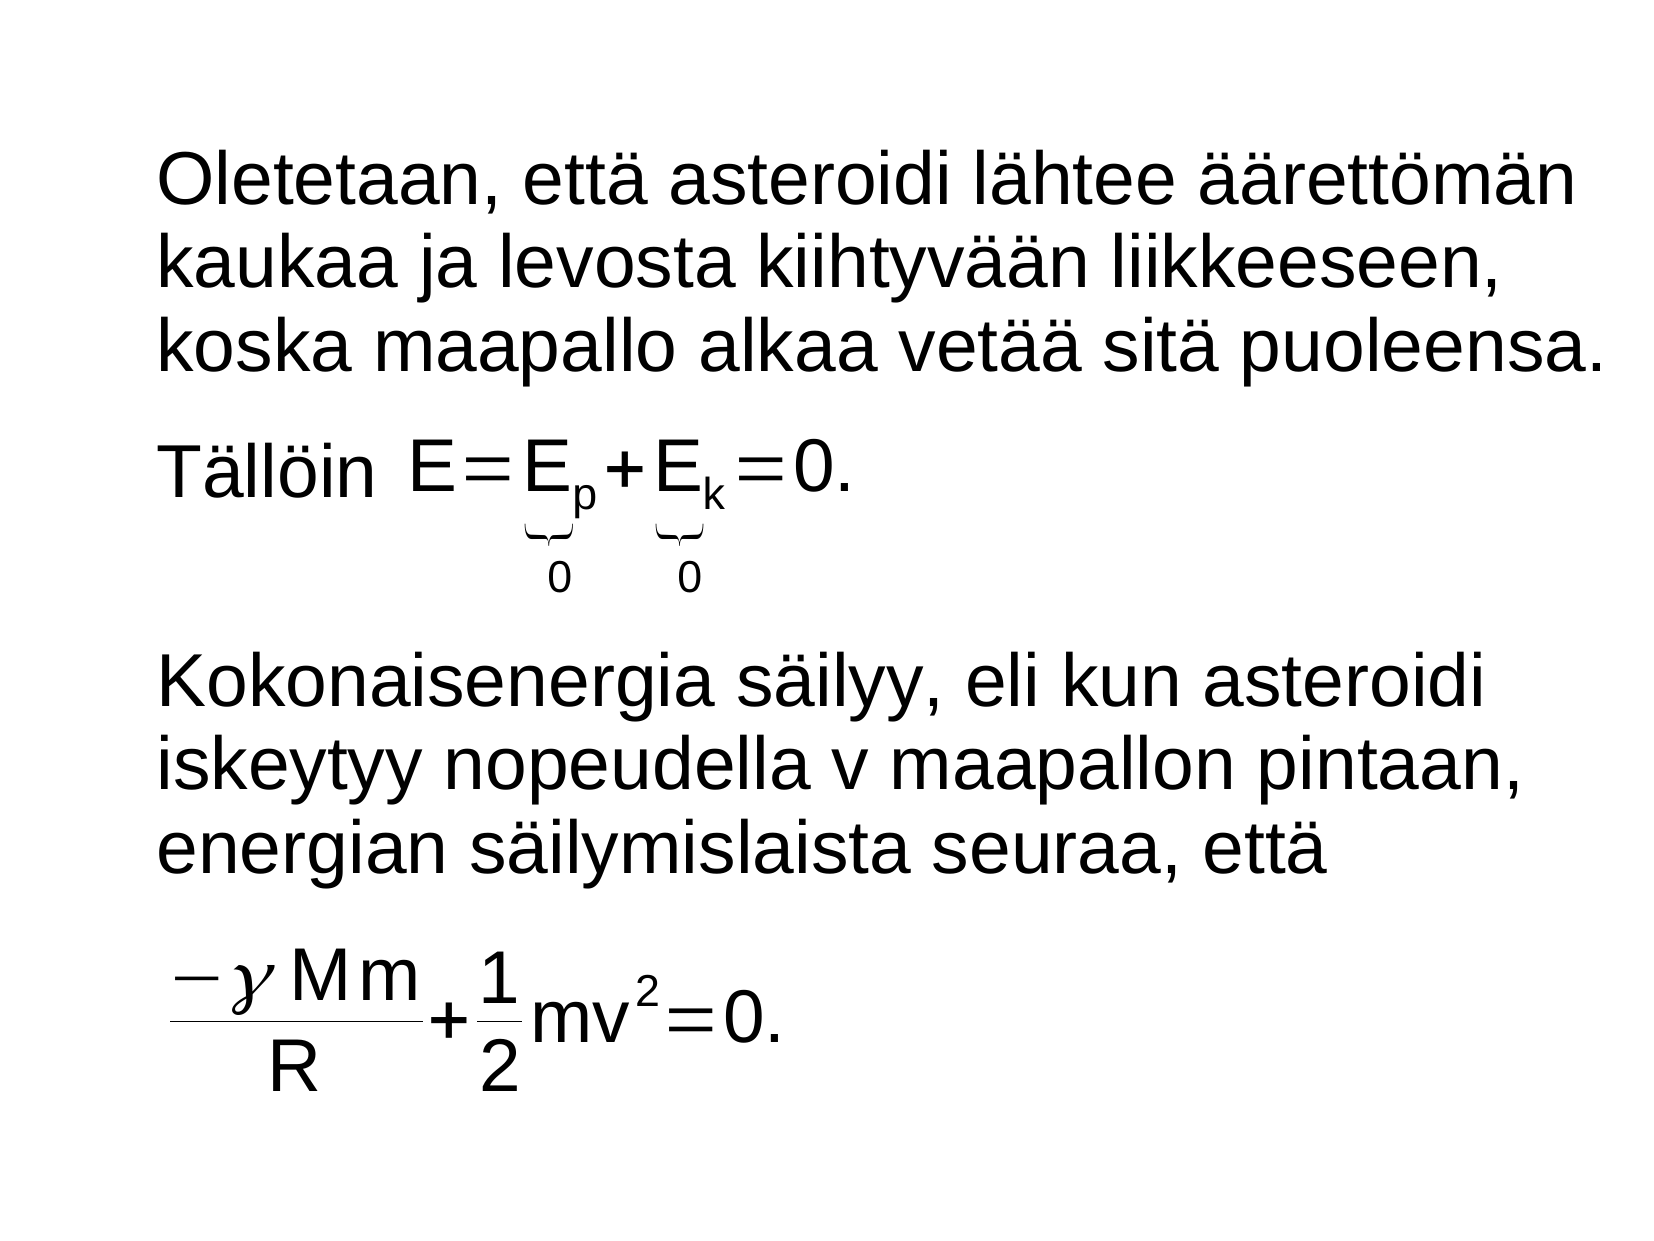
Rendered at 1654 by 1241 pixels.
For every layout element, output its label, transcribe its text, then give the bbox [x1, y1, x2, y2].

chart [401, 423, 862, 603]
chart [160, 933, 792, 1107]
text_box Oletetaan, että asteroidi lähtee äärettömän kaukaa ja levosta kiihtyvään liikkeeseen, koska maapallo alkaa vetää sitä puoleensa. Tällöin Kokonaisenergia säilyy, eli kun asteroidi iskeytyy nopeudella v maapallon pintaan, energian säilymislaista seuraa, että [141, 129, 1623, 1066]
